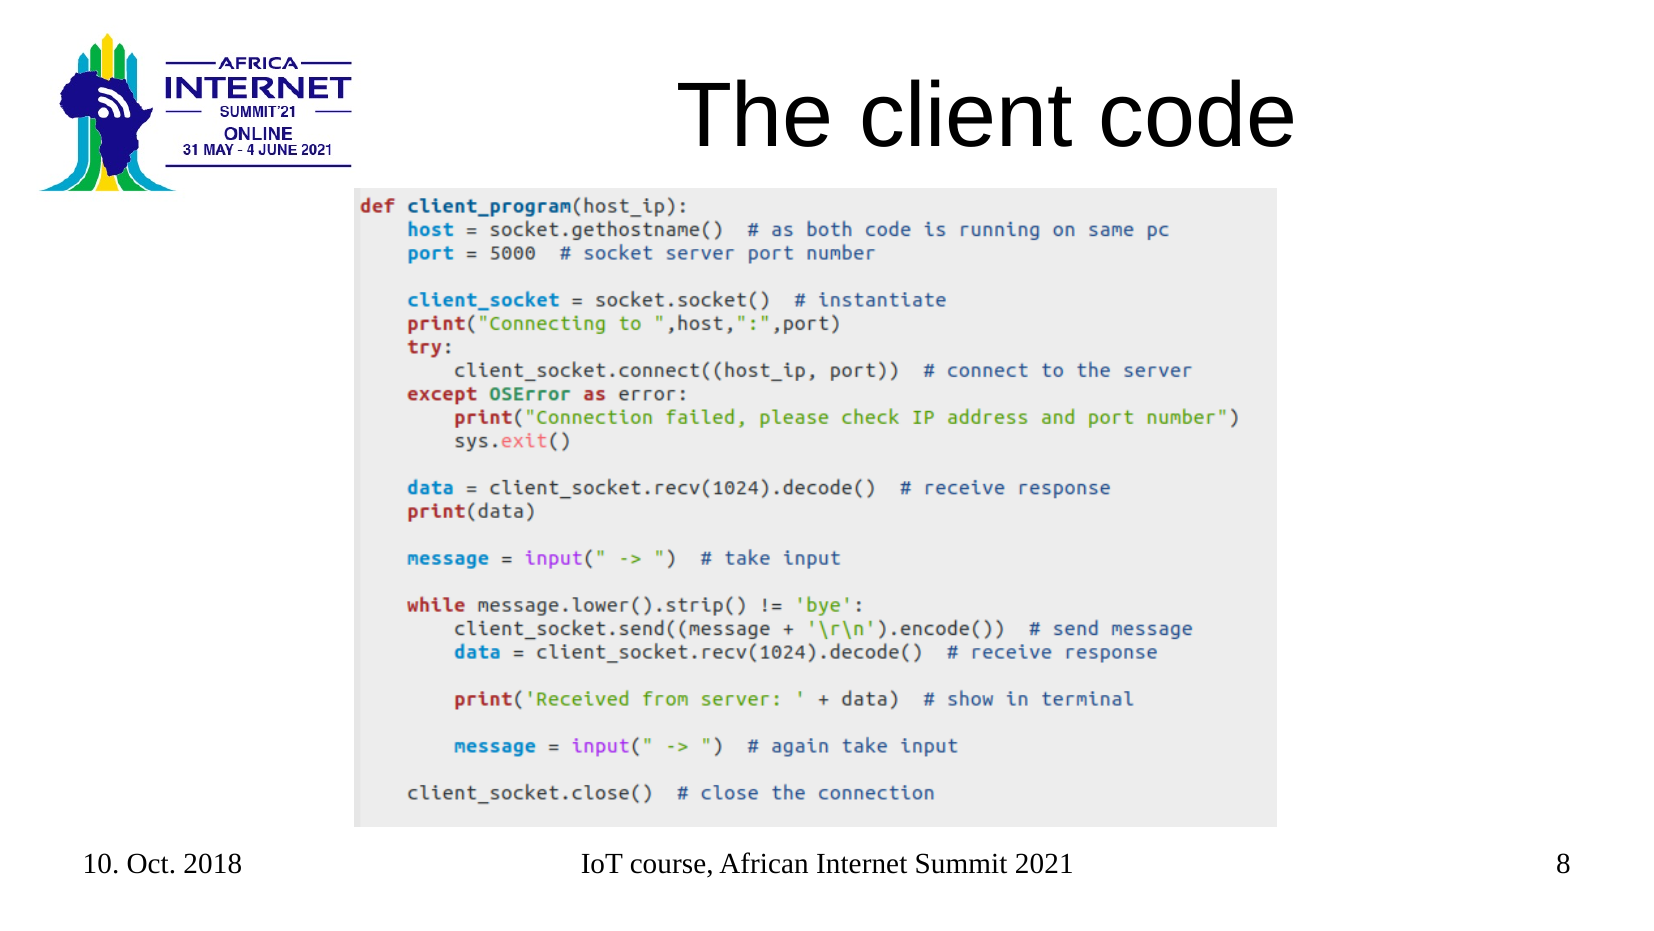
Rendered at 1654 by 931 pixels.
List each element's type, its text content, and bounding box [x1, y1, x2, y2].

picture [9, 11, 1277, 827]
title The client code [403, 37, 1571, 193]
